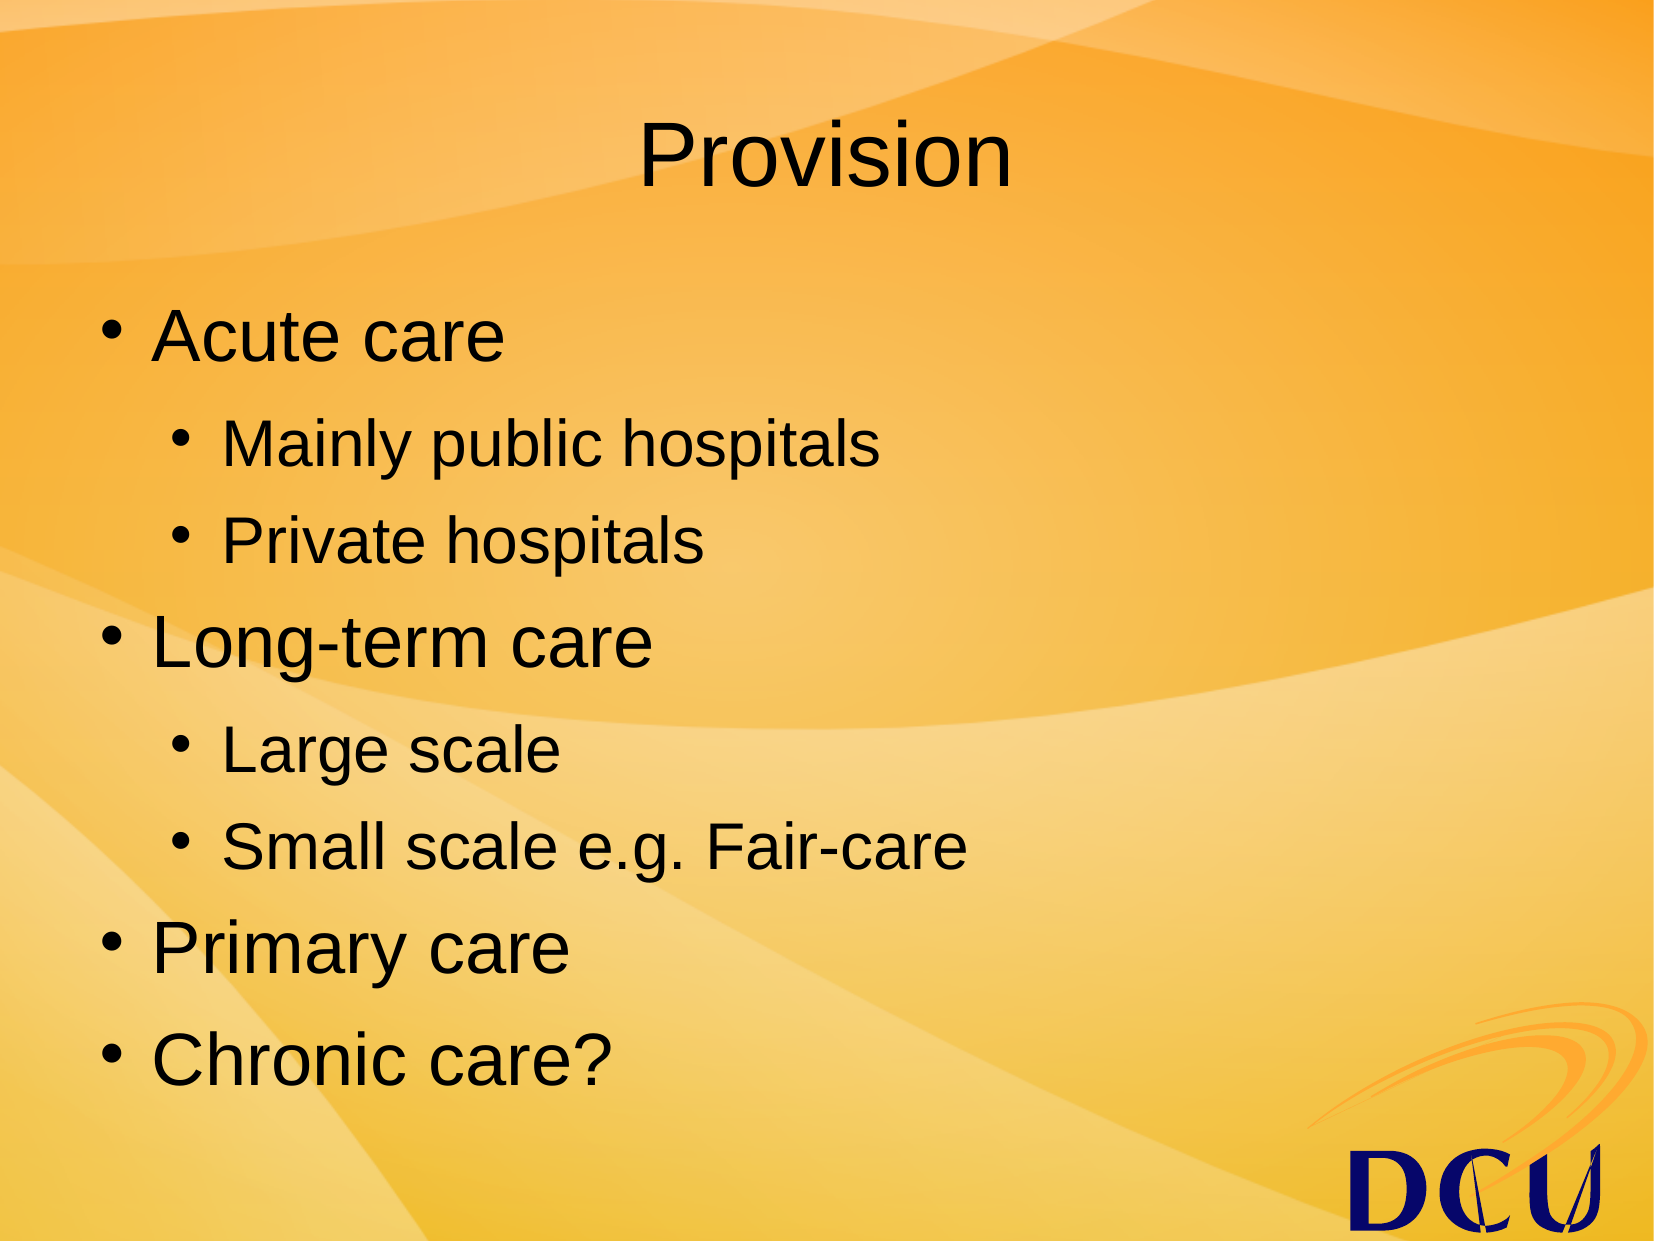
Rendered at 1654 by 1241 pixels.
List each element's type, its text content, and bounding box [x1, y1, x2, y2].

list Acute care Mainly public hospitals Private hospitals Long-term care Large scale Small scale e.g. Fair-care Primary care Chronic care? [82, 290, 1571, 1112]
title Provision [82, 56, 1571, 249]
picture [0, 0, 1654, 1241]
